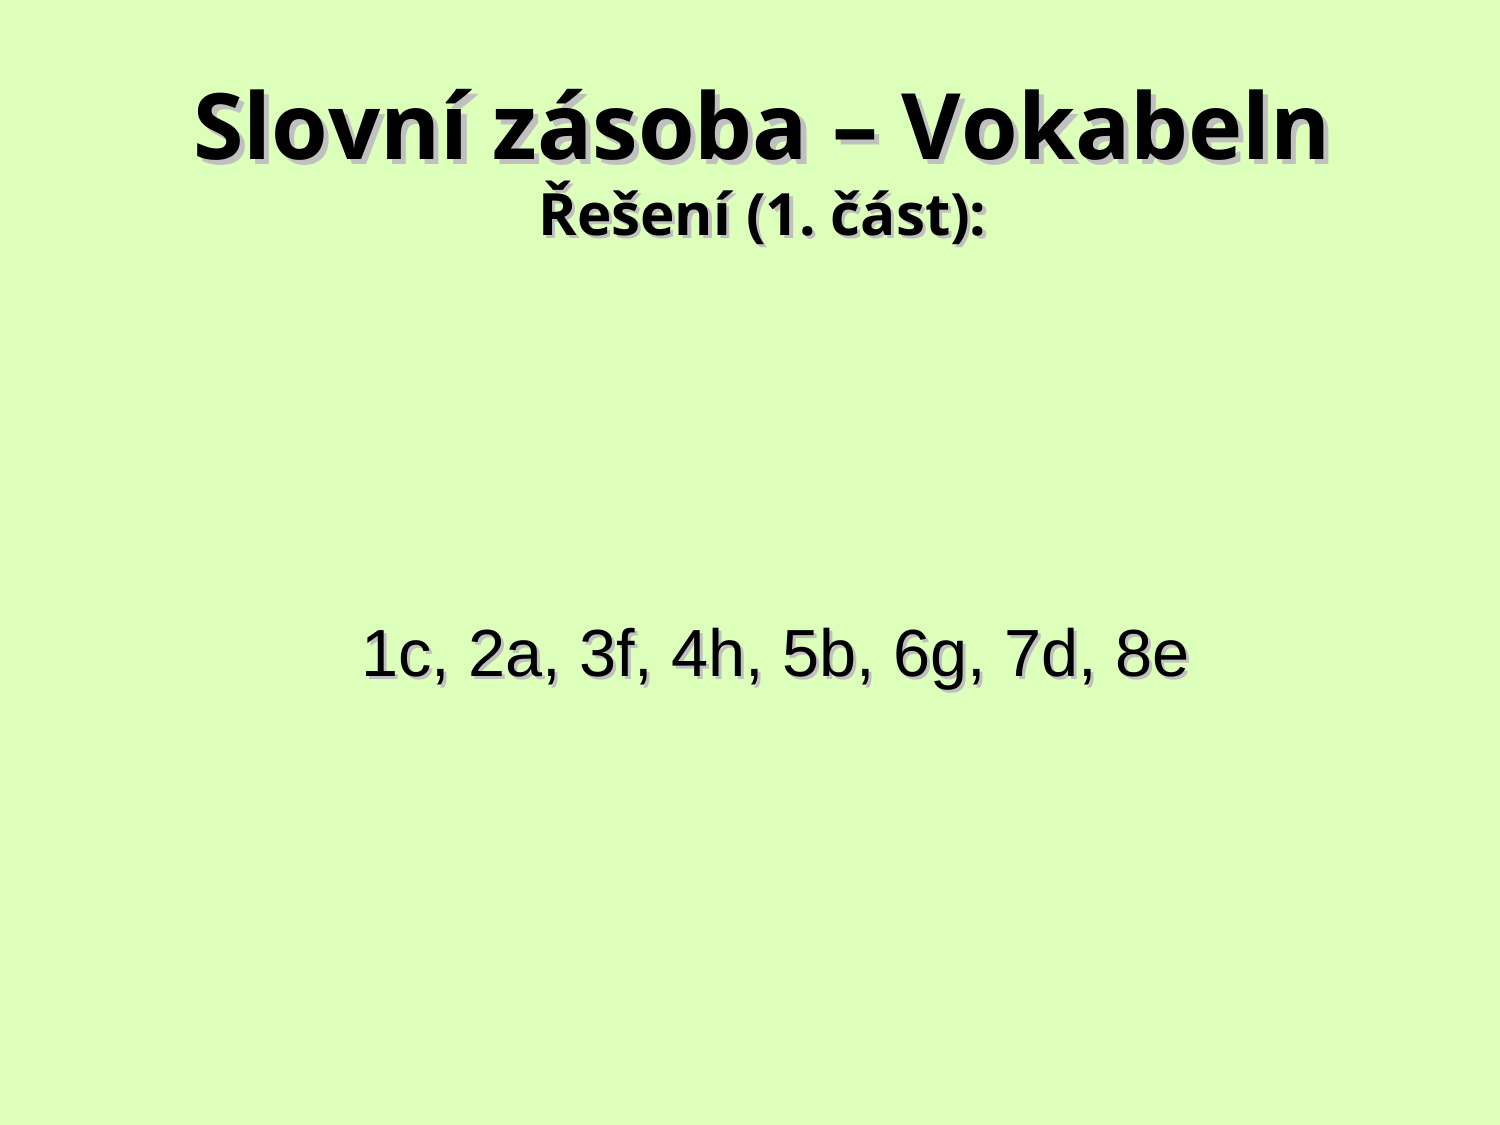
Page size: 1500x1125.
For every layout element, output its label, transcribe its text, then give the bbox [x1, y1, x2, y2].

list 1c, 2a, 3f, 4h, 5b, 6g, 7d, 8e [137, 312, 1451, 1000]
title Slovní zásoba – Vokabeln Řešení (1. část): [75, 40, 1451, 276]
